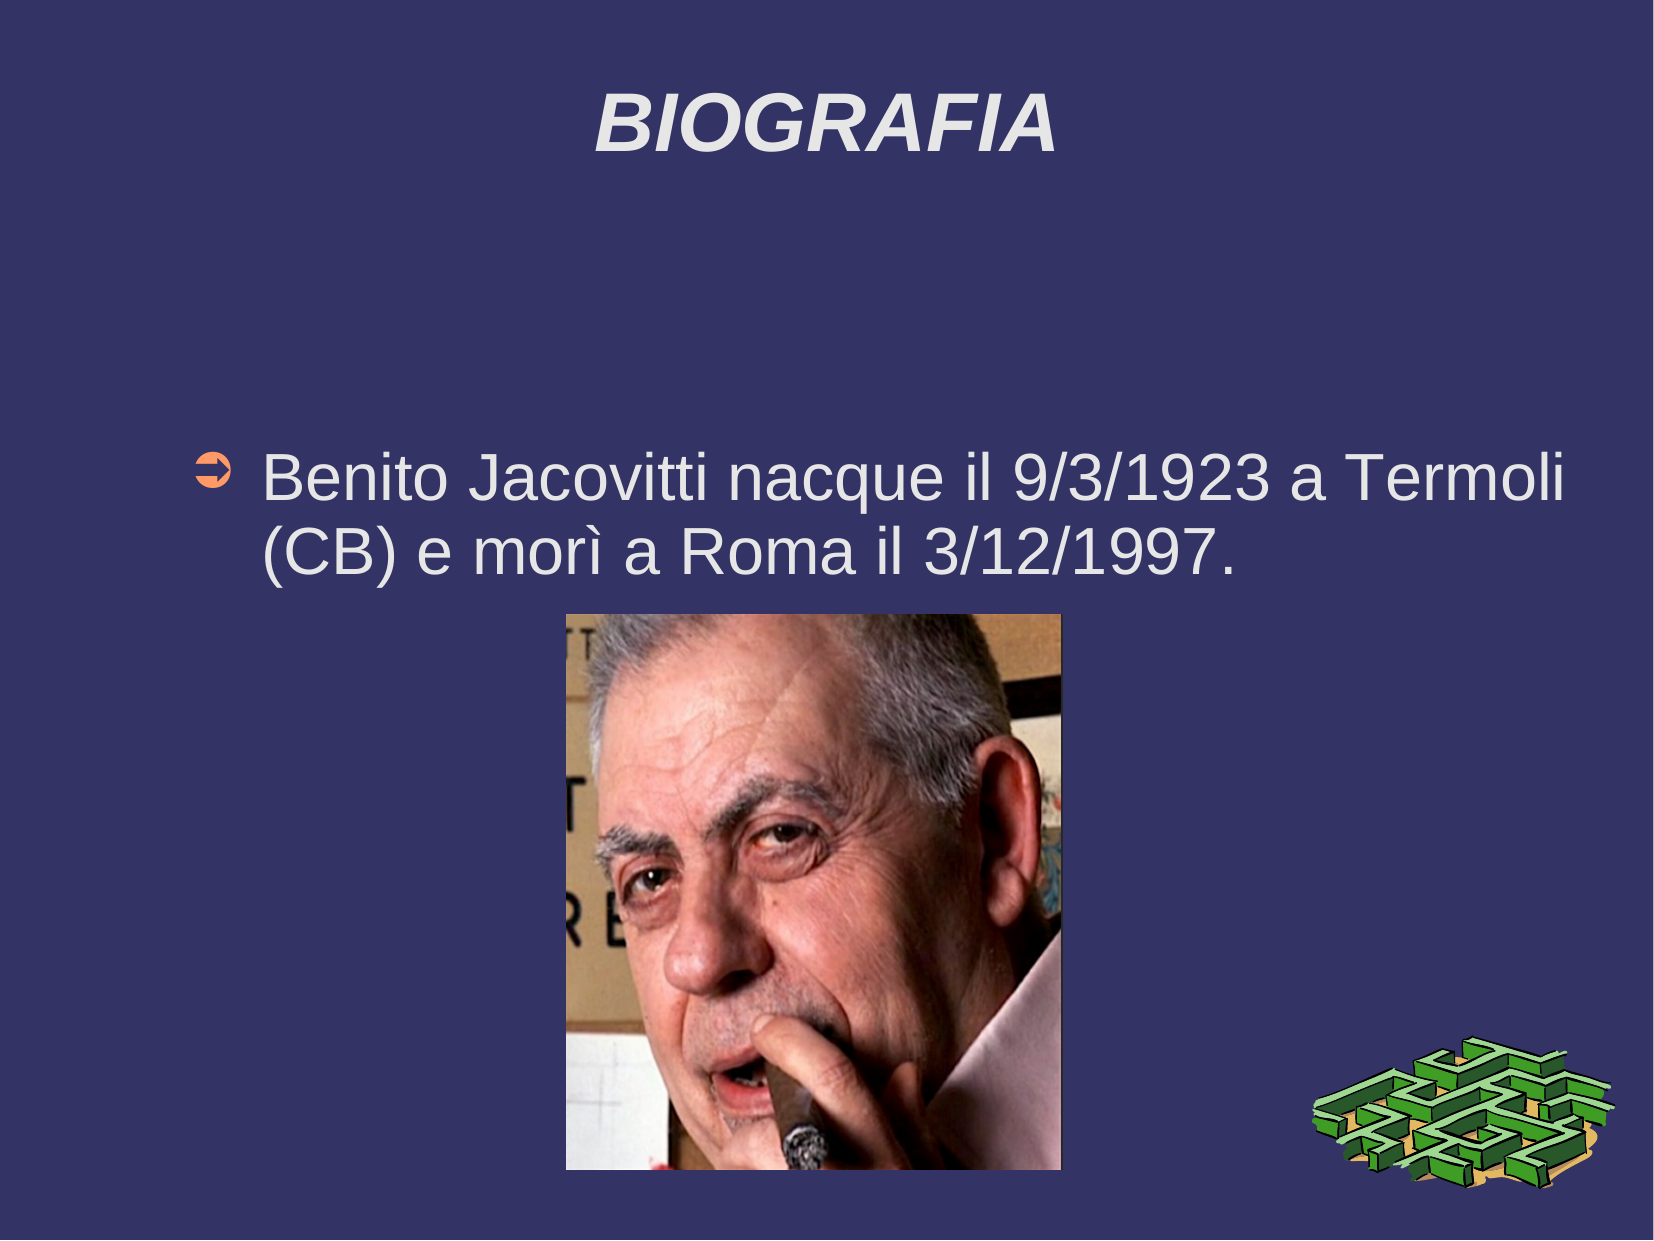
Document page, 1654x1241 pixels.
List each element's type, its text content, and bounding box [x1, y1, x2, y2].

picture [566, 614, 1063, 1170]
title BIOGRAFIA [121, 19, 1534, 227]
list Benito Jacovitti nacque il 9/3/1923 a Termoli (CB) e morì a Roma il 3/12/1997. [178, 364, 1570, 1147]
